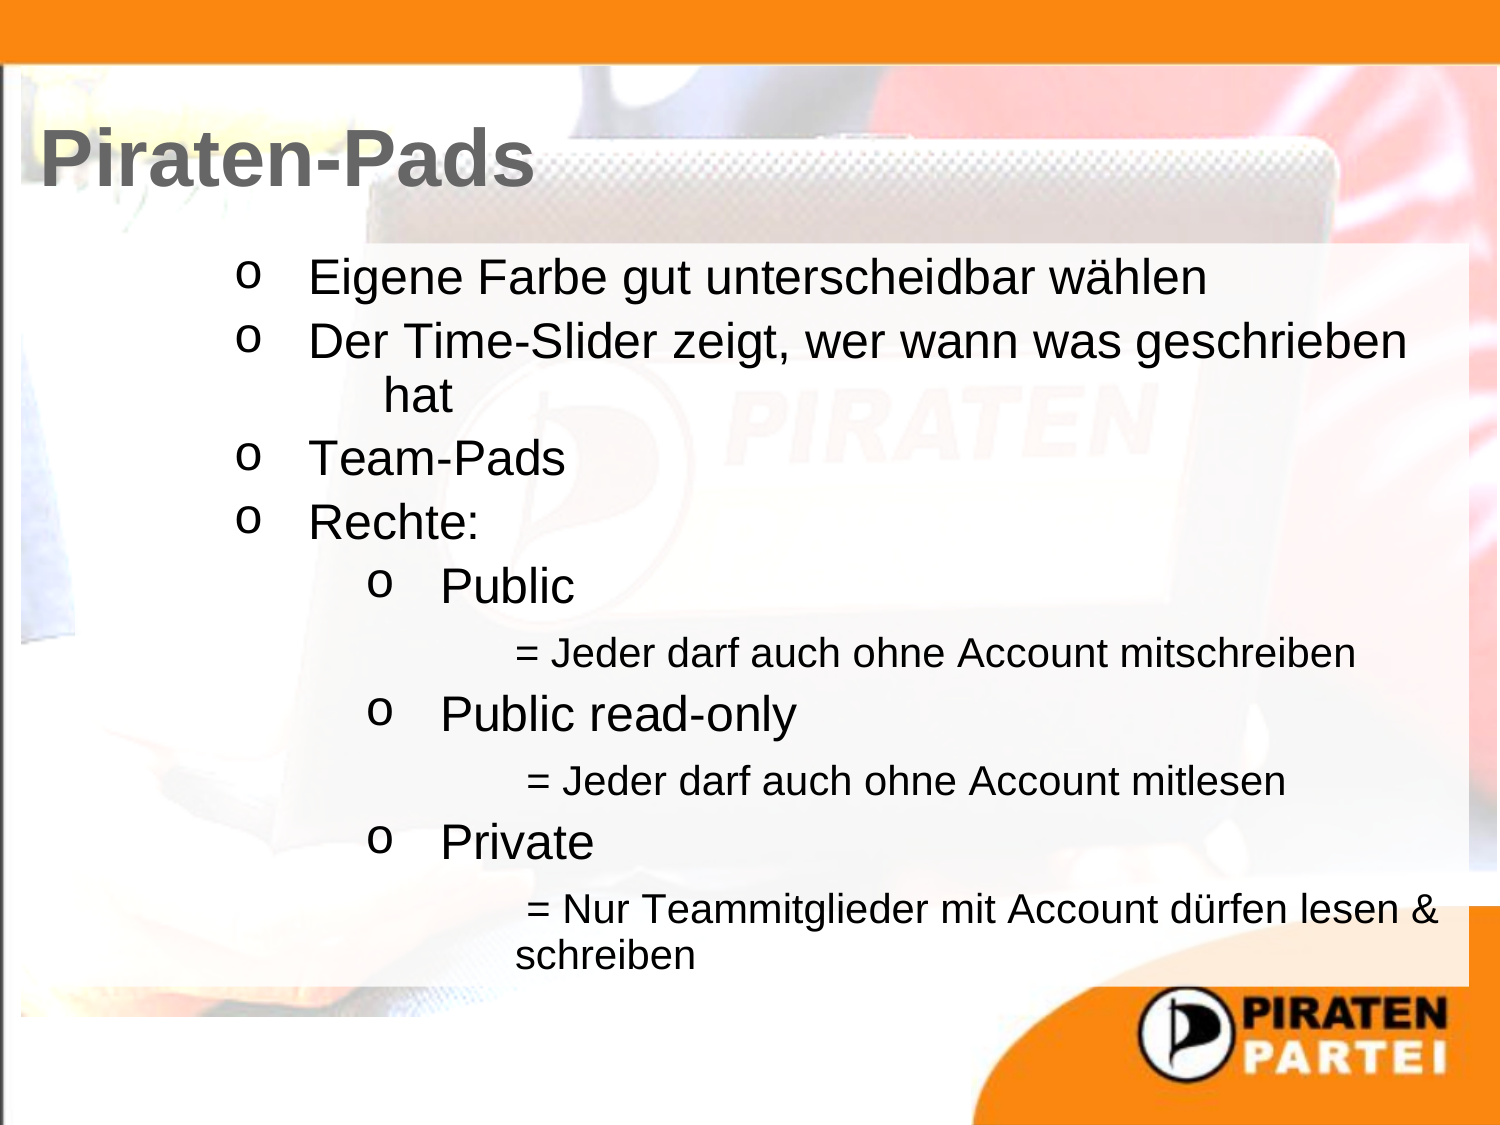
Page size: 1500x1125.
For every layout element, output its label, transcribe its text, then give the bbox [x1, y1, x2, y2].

picture [21, 66, 1500, 1125]
title Piraten-Pads [24, 97, 1375, 212]
list Eigene Farbe gut unterscheidbar wählen Der Time-Slider zeigt, wer wann was geschrieben hat Team-Pads Rechte: Public = Jeder darf auch ohne Account mitschreiben Public read-only = Jeder darf auch ohne Account mitlesen Private = Nur Teammitglieder mit Account dürfen lesen & schreiben [75, 243, 1469, 899]
